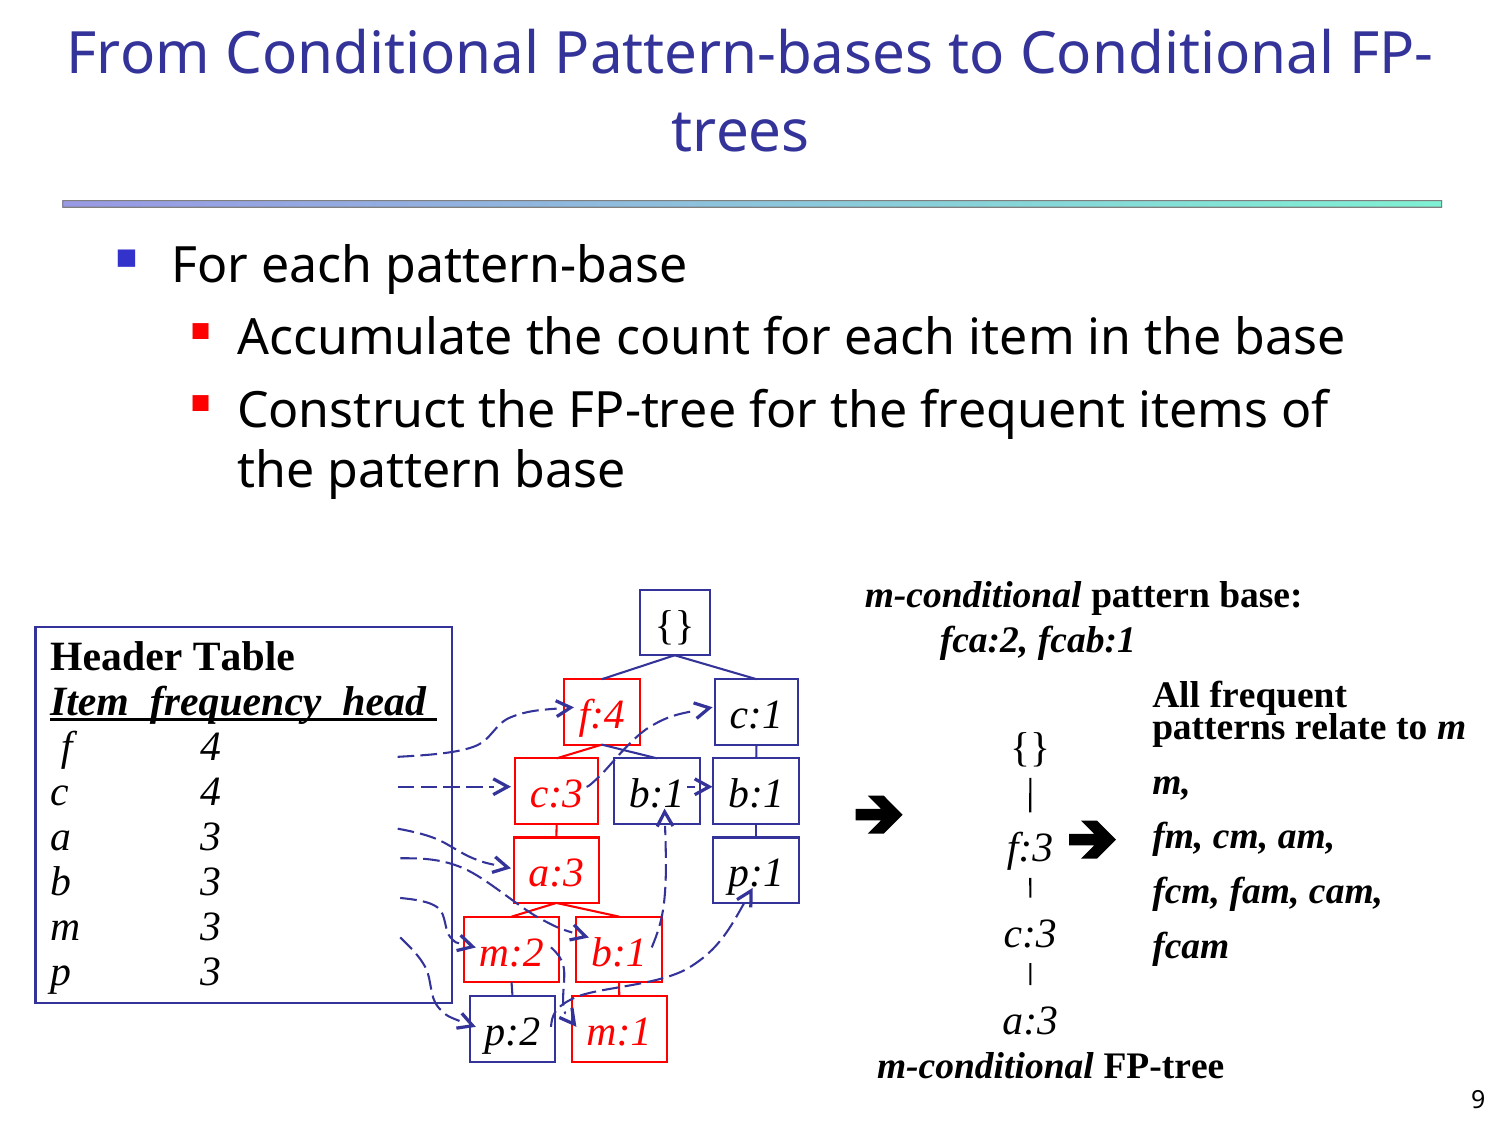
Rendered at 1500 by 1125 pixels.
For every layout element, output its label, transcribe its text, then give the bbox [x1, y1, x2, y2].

text_box m:2 [464, 916, 559, 983]
text_box  [1050, 799, 1131, 876]
text_box f:4 [563, 679, 640, 745]
text_box f:3 [992, 812, 1069, 878]
text_box a:3 [987, 985, 1074, 1033]
text_box m-conditional pattern base: fca:2, fcab:1 [849, 562, 1388, 668]
text_box p:2 [469, 996, 556, 1062]
text_box Header Table Item frequency head f 4 c 4 a 3 b 3 m 3 p 3 [35, 627, 452, 1003]
text_box p:1 [713, 837, 800, 904]
text_box a:3 [1007, 1016, 1017, 1033]
text_box  [837, 774, 935, 851]
text_box b:1 [614, 758, 700, 824]
text_box b:1 [576, 916, 663, 983]
text_box m:1 [571, 996, 667, 1062]
text_box a:3 [513, 837, 600, 904]
text_box {} [639, 589, 710, 656]
text_box {} [995, 712, 1066, 778]
text_box b:1 [713, 758, 800, 824]
text_box c:3 [515, 758, 599, 824]
list For each pattern-base Accumulate the count for each item in the base Construct the FP-tree for the frequent items of the pattern base [100, 224, 1421, 565]
text_box All frequent patterns relate to m m, fm, cm, am, fcm, fam, cam, fcam [1137, 674, 1500, 973]
text_box c:3 [988, 897, 1073, 964]
title From Conditional Pattern-bases to Conditional FP-trees [0, 15, 1500, 175]
text_box m-conditional FP-tree [862, 1033, 1240, 1094]
text_box c:1 [714, 679, 799, 745]
text_box <number> [1187, 1062, 1500, 1125]
